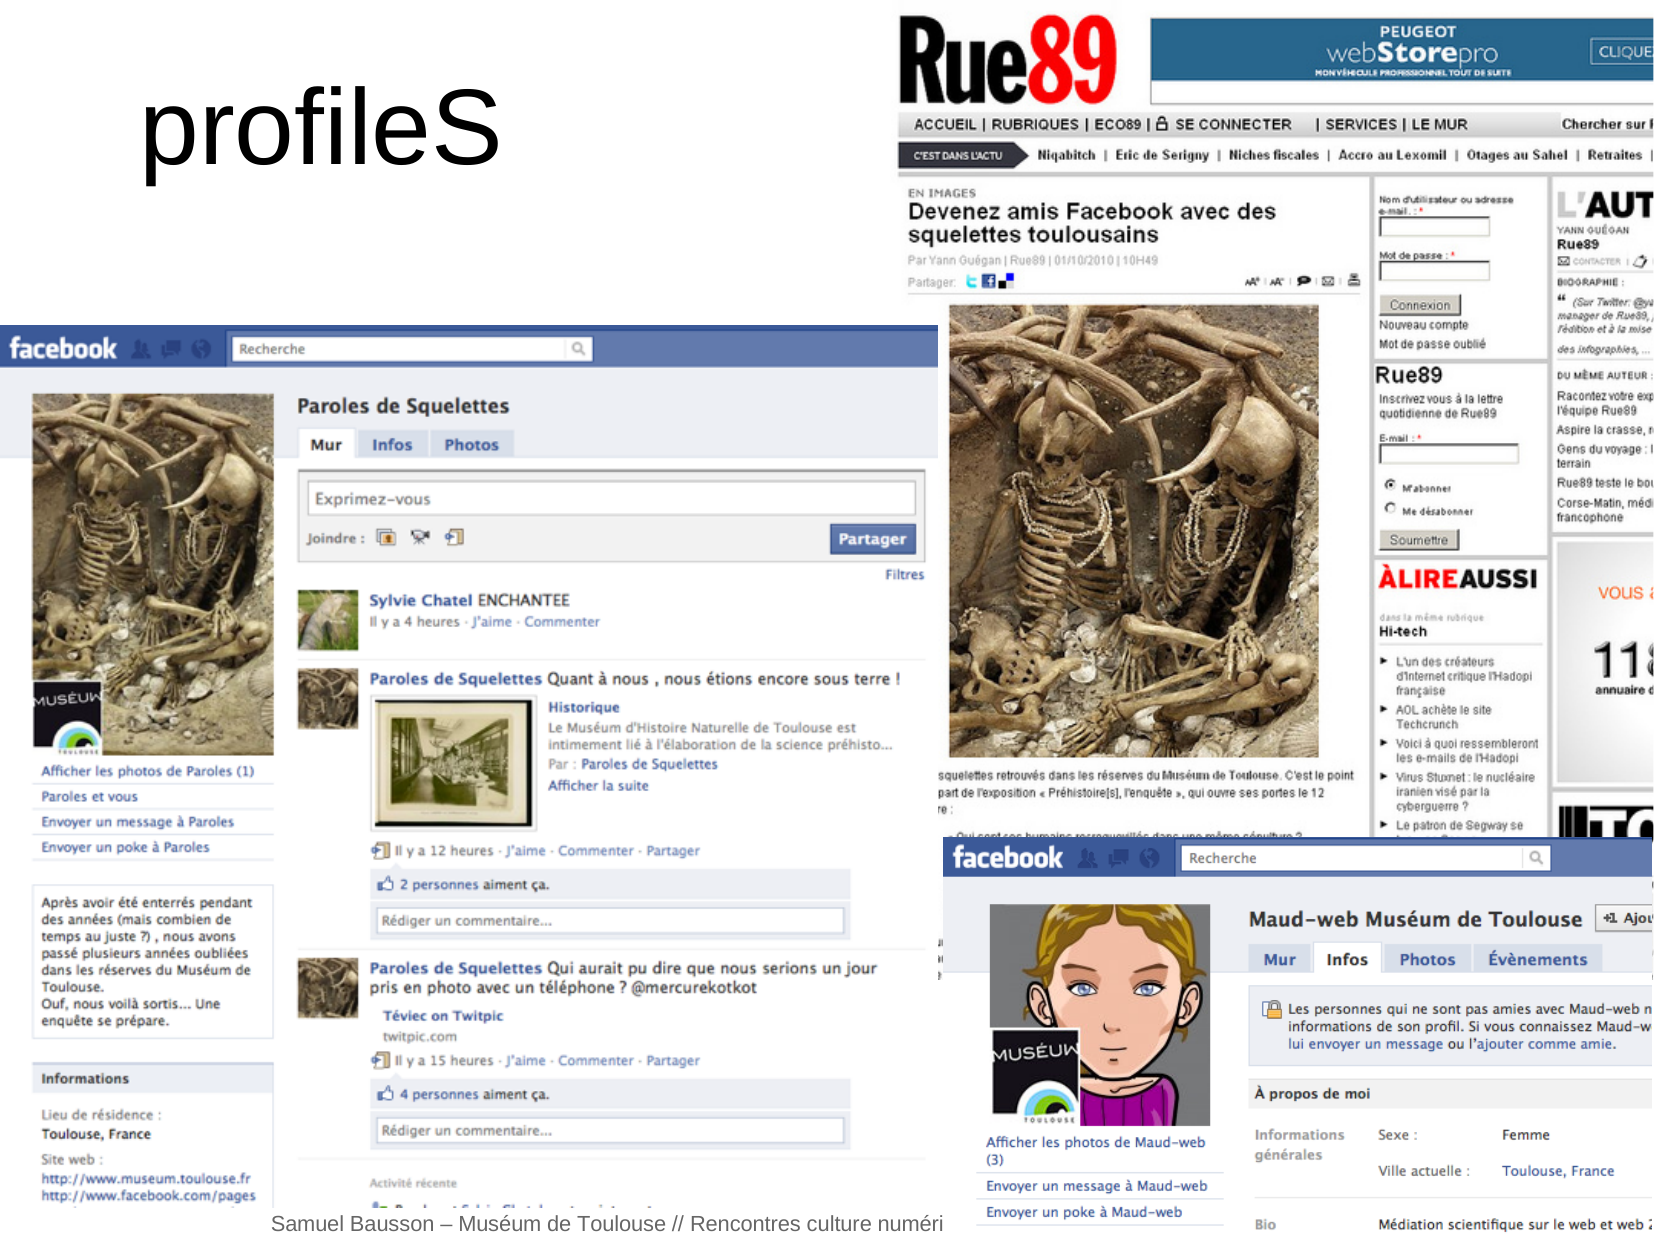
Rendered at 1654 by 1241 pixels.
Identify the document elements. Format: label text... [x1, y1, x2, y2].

picture [0, 0, 1654, 1237]
title profileS [139, 45, 1628, 209]
